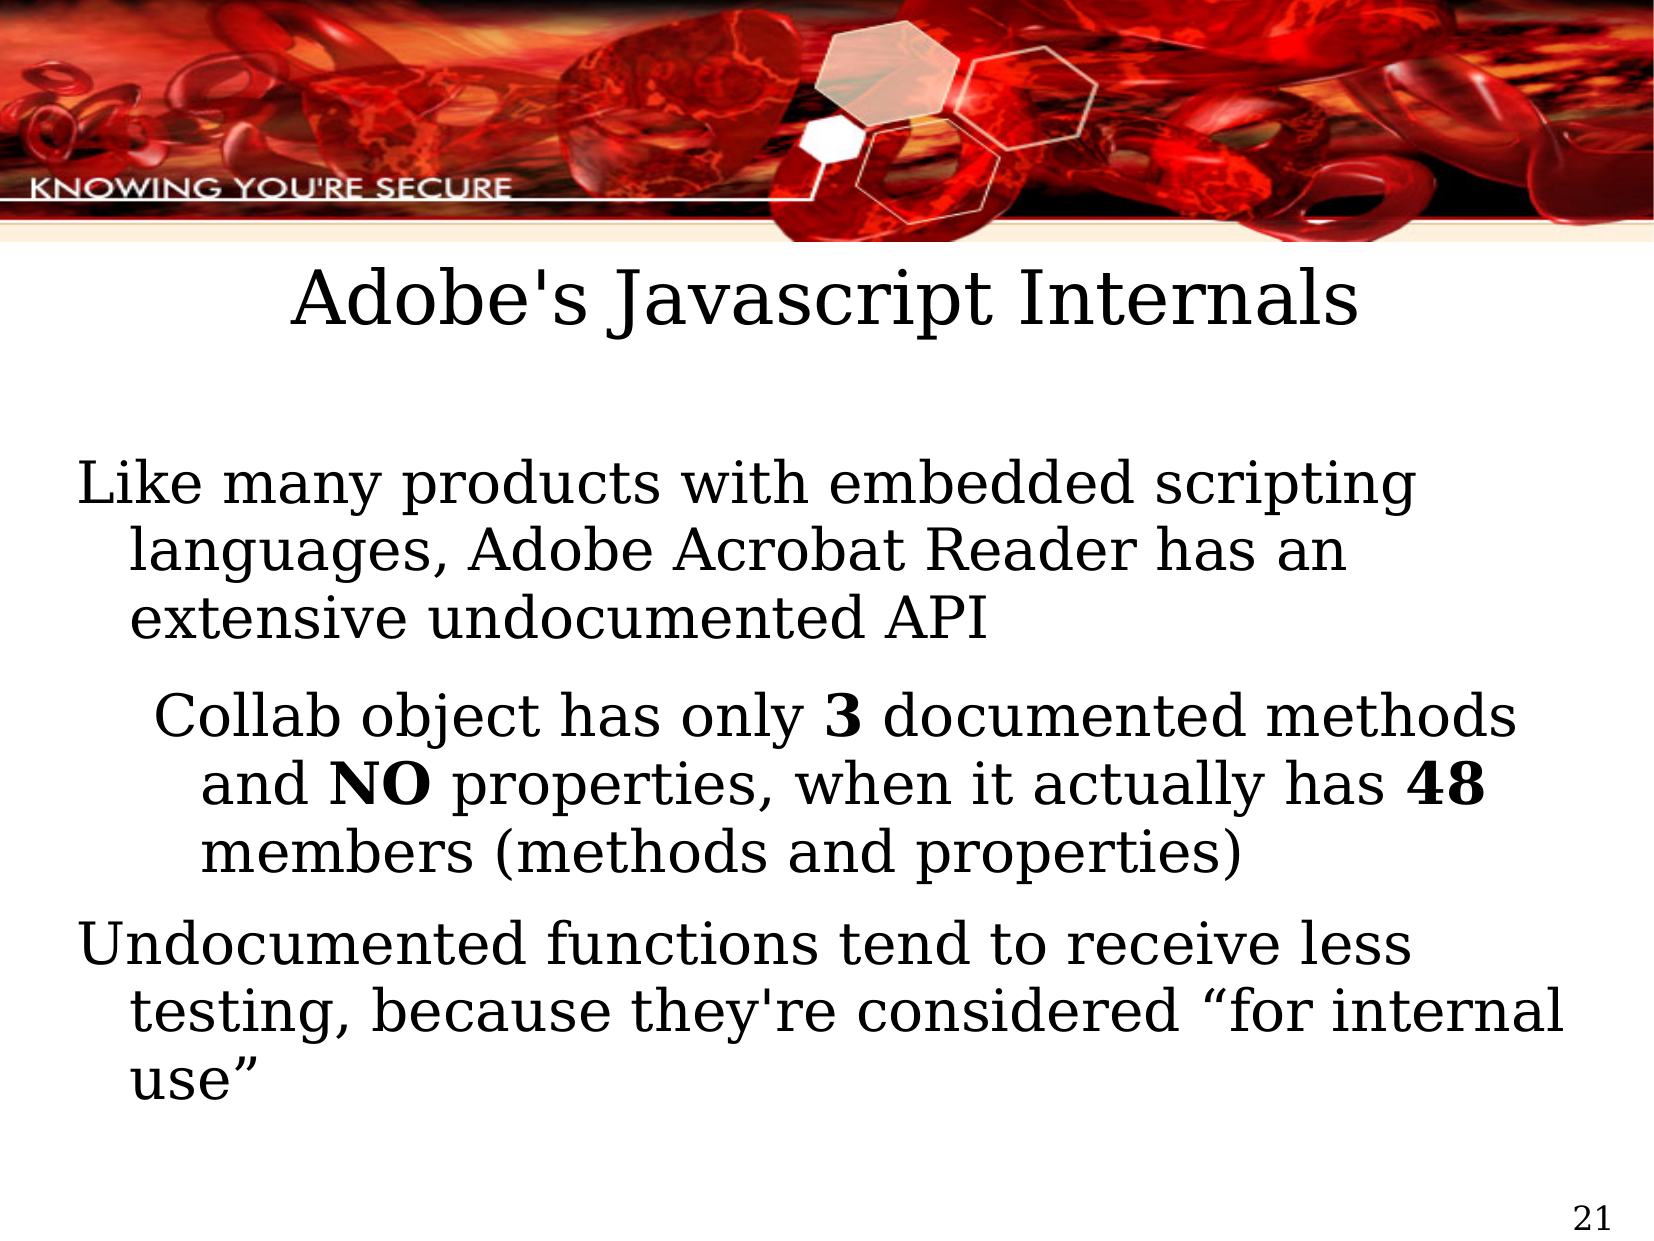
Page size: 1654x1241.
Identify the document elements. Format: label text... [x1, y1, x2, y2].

title Adobe's Javascript Internals [0, 195, 1654, 403]
picture [0, 0, 1654, 195]
list Like many products with embedded scripting languages, Adobe Acrobat Reader has an extensive undocumented API Collab object has only 3 documented methods and NO properties, when it actually has 48 members (methods and properties) Undocumented functions tend to receive less testing, because they're considered “for internal use” [59, 449, 1595, 1114]
